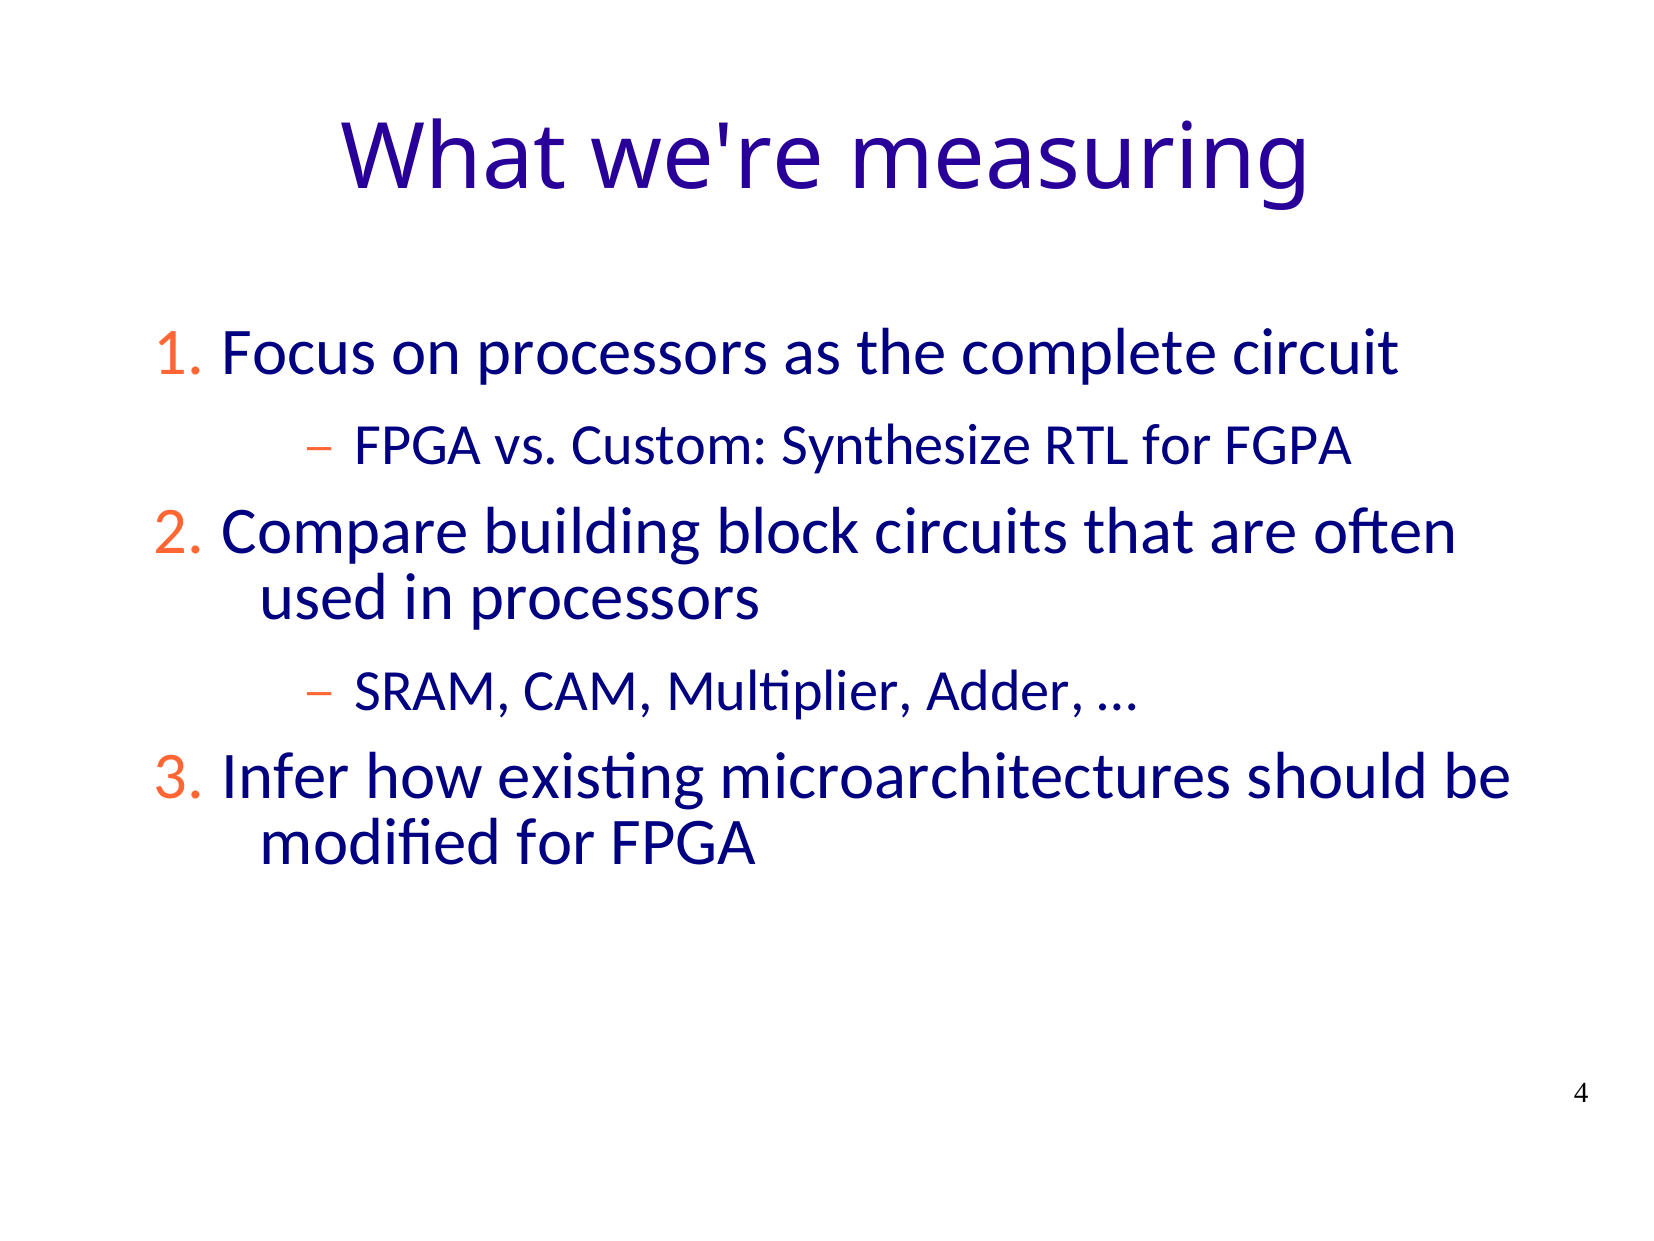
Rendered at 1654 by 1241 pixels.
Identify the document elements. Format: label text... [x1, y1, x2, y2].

list Focus on processors as the complete circuit FPGA vs. Custom: Synthesize RTL for FGPA Compare building block circuits that are often used in processors SRAM, CAM, Multiplier, Adder, … Infer how existing microarchitectures should be modified for FPGA [118, 324, 1571, 1129]
title What we're measuring [82, 56, 1571, 250]
